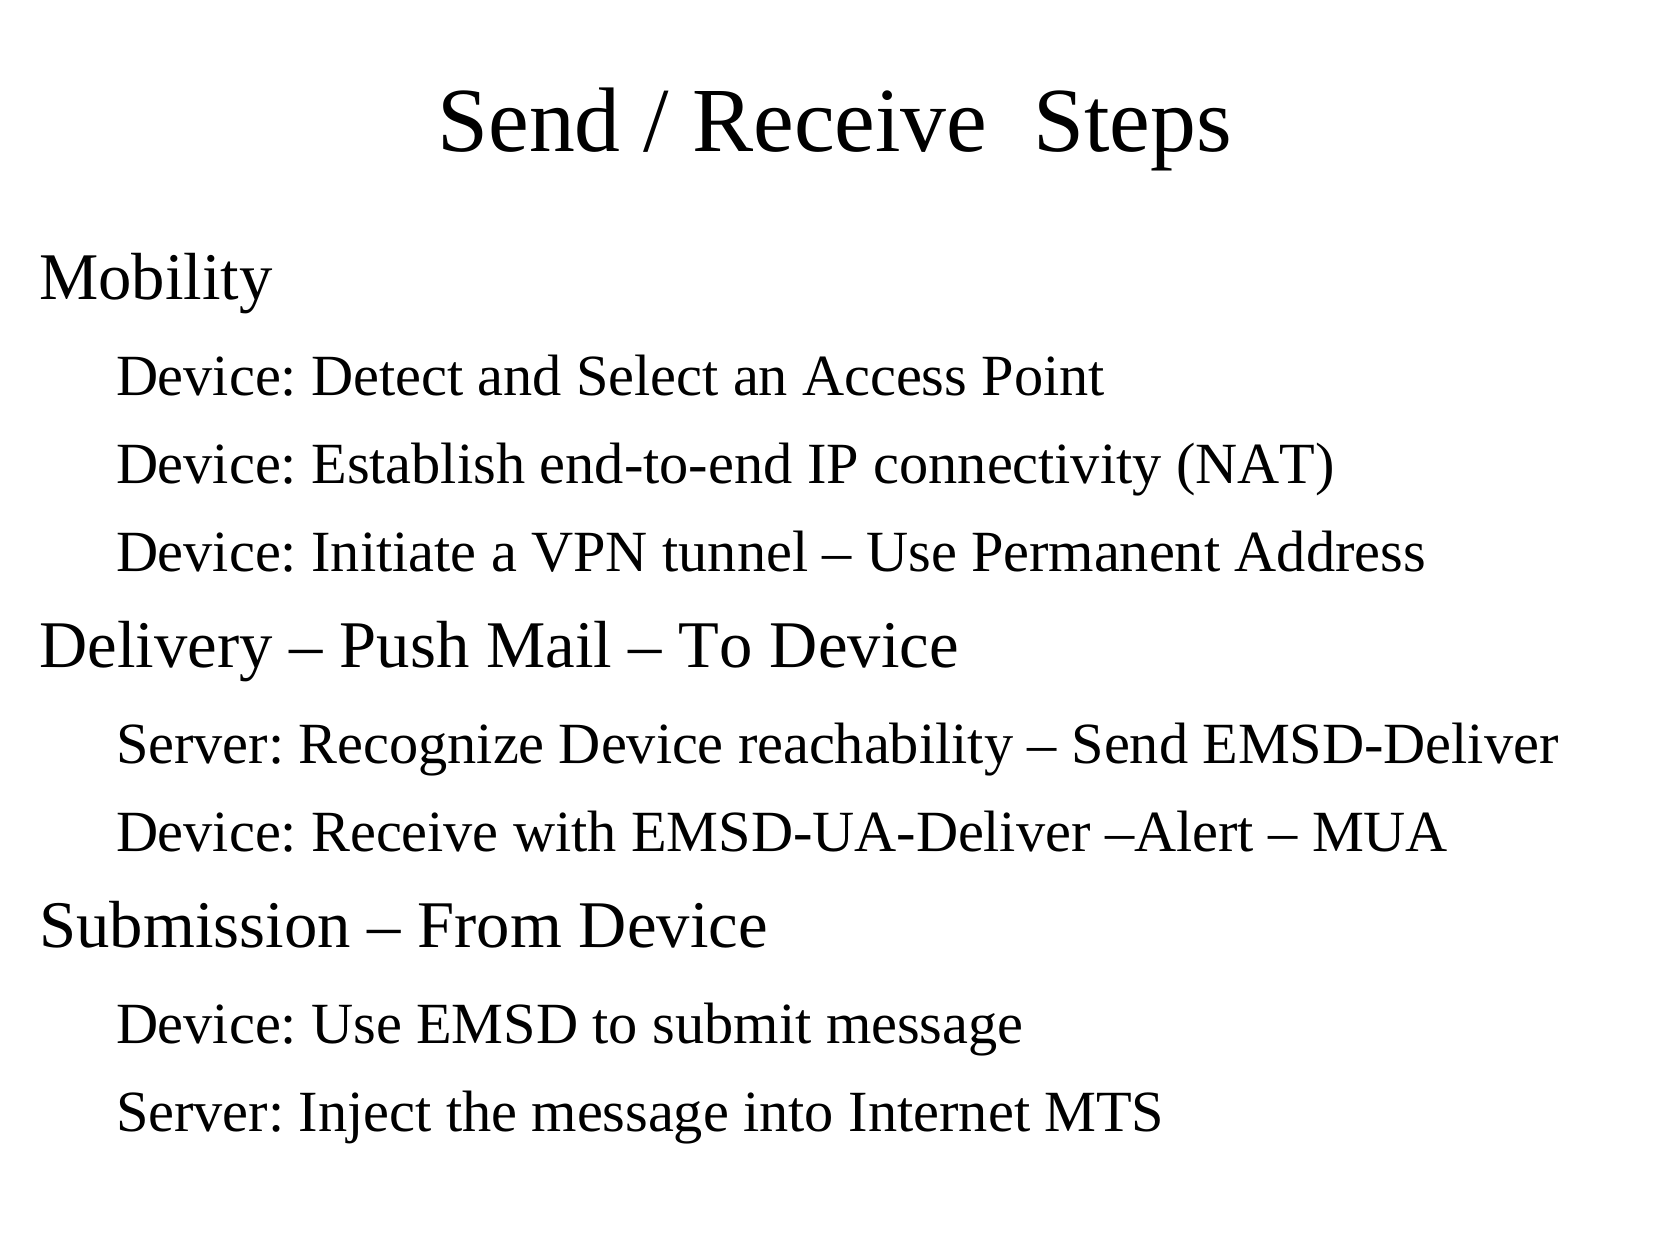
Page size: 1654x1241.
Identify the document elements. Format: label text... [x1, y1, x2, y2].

list Mobility Device: Detect and Select an Access Point Device: Establish end-to-end IP connectivity (NAT) Device: Initiate a VPN tunnel – Use Permanent Address Delivery – Push Mail – To Device Server: Recognize Device reachability – Send EMSD-Deliver Device: Receive with EMSD-UA-Deliver –Alert – MUA Submission – From Device Device: Use EMSD to submit message Server: Inject the message into Internet MTS [21, 239, 1654, 1213]
title Send / Receive Steps [129, 16, 1542, 224]
